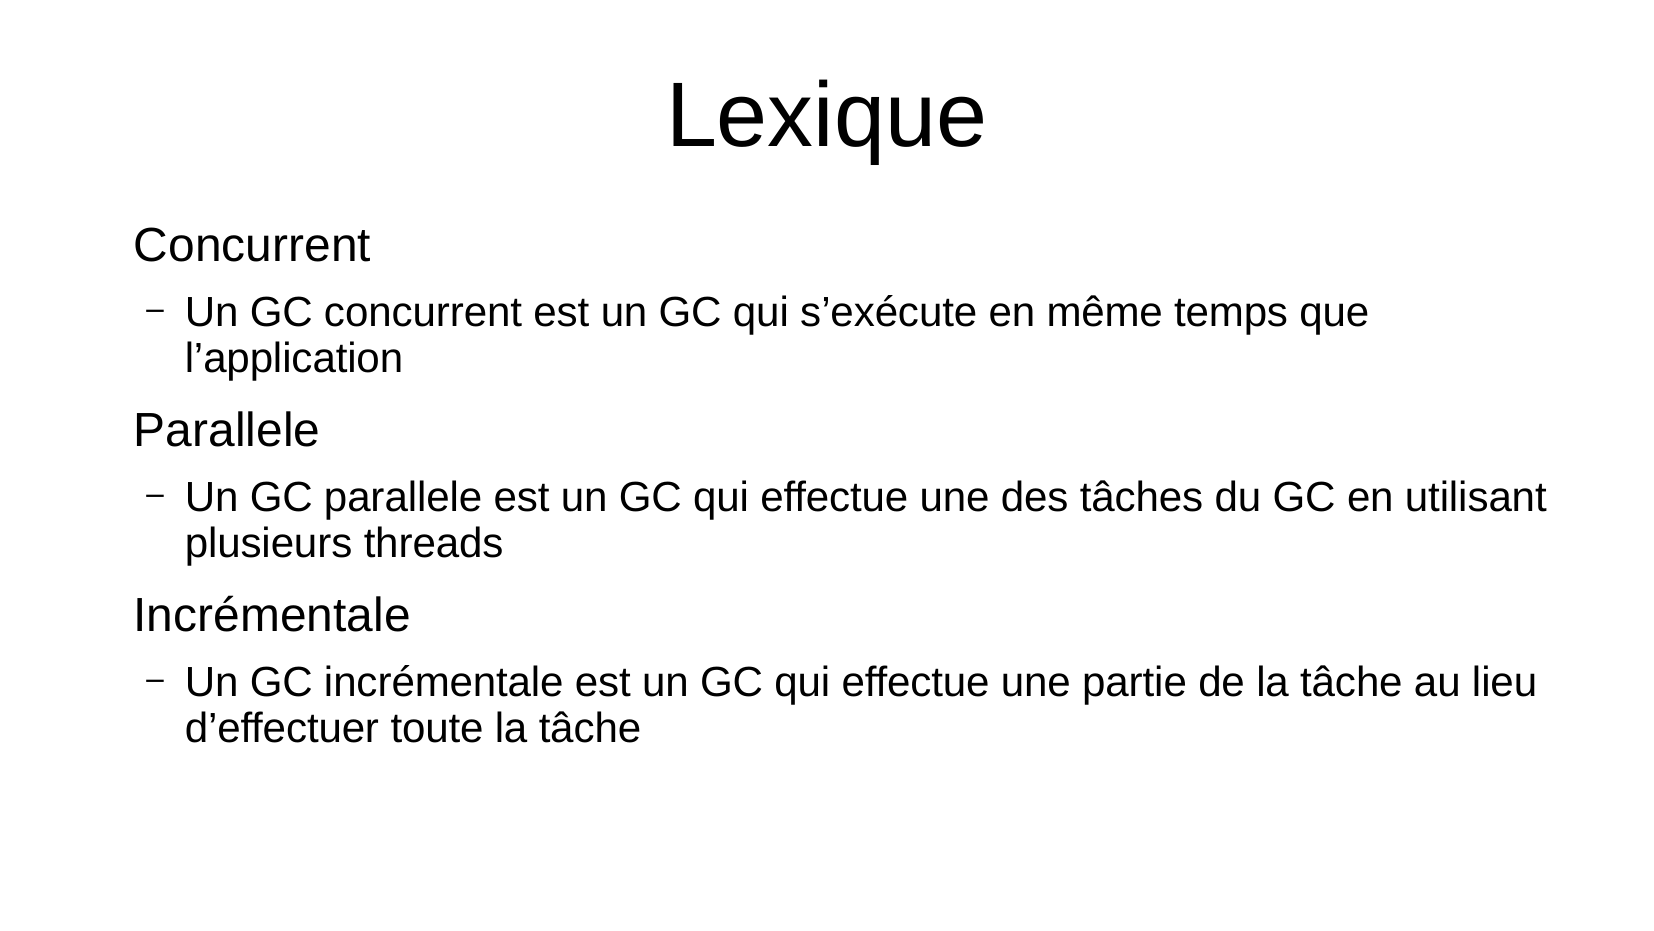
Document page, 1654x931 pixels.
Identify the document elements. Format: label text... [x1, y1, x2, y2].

list Concurrent Un GC concurrent est un GC qui s’exécute en même temps que l’application Parallele Un GC parallele est un GC qui effectue une des tâches du GC en utilisant plusieurs threads Incrémentale Un GC incrémentale est un GC qui effectue une partie de la tâche au lieu d’effectuer toute la tâche [82, 217, 1571, 758]
title Lexique [82, 37, 1571, 193]
